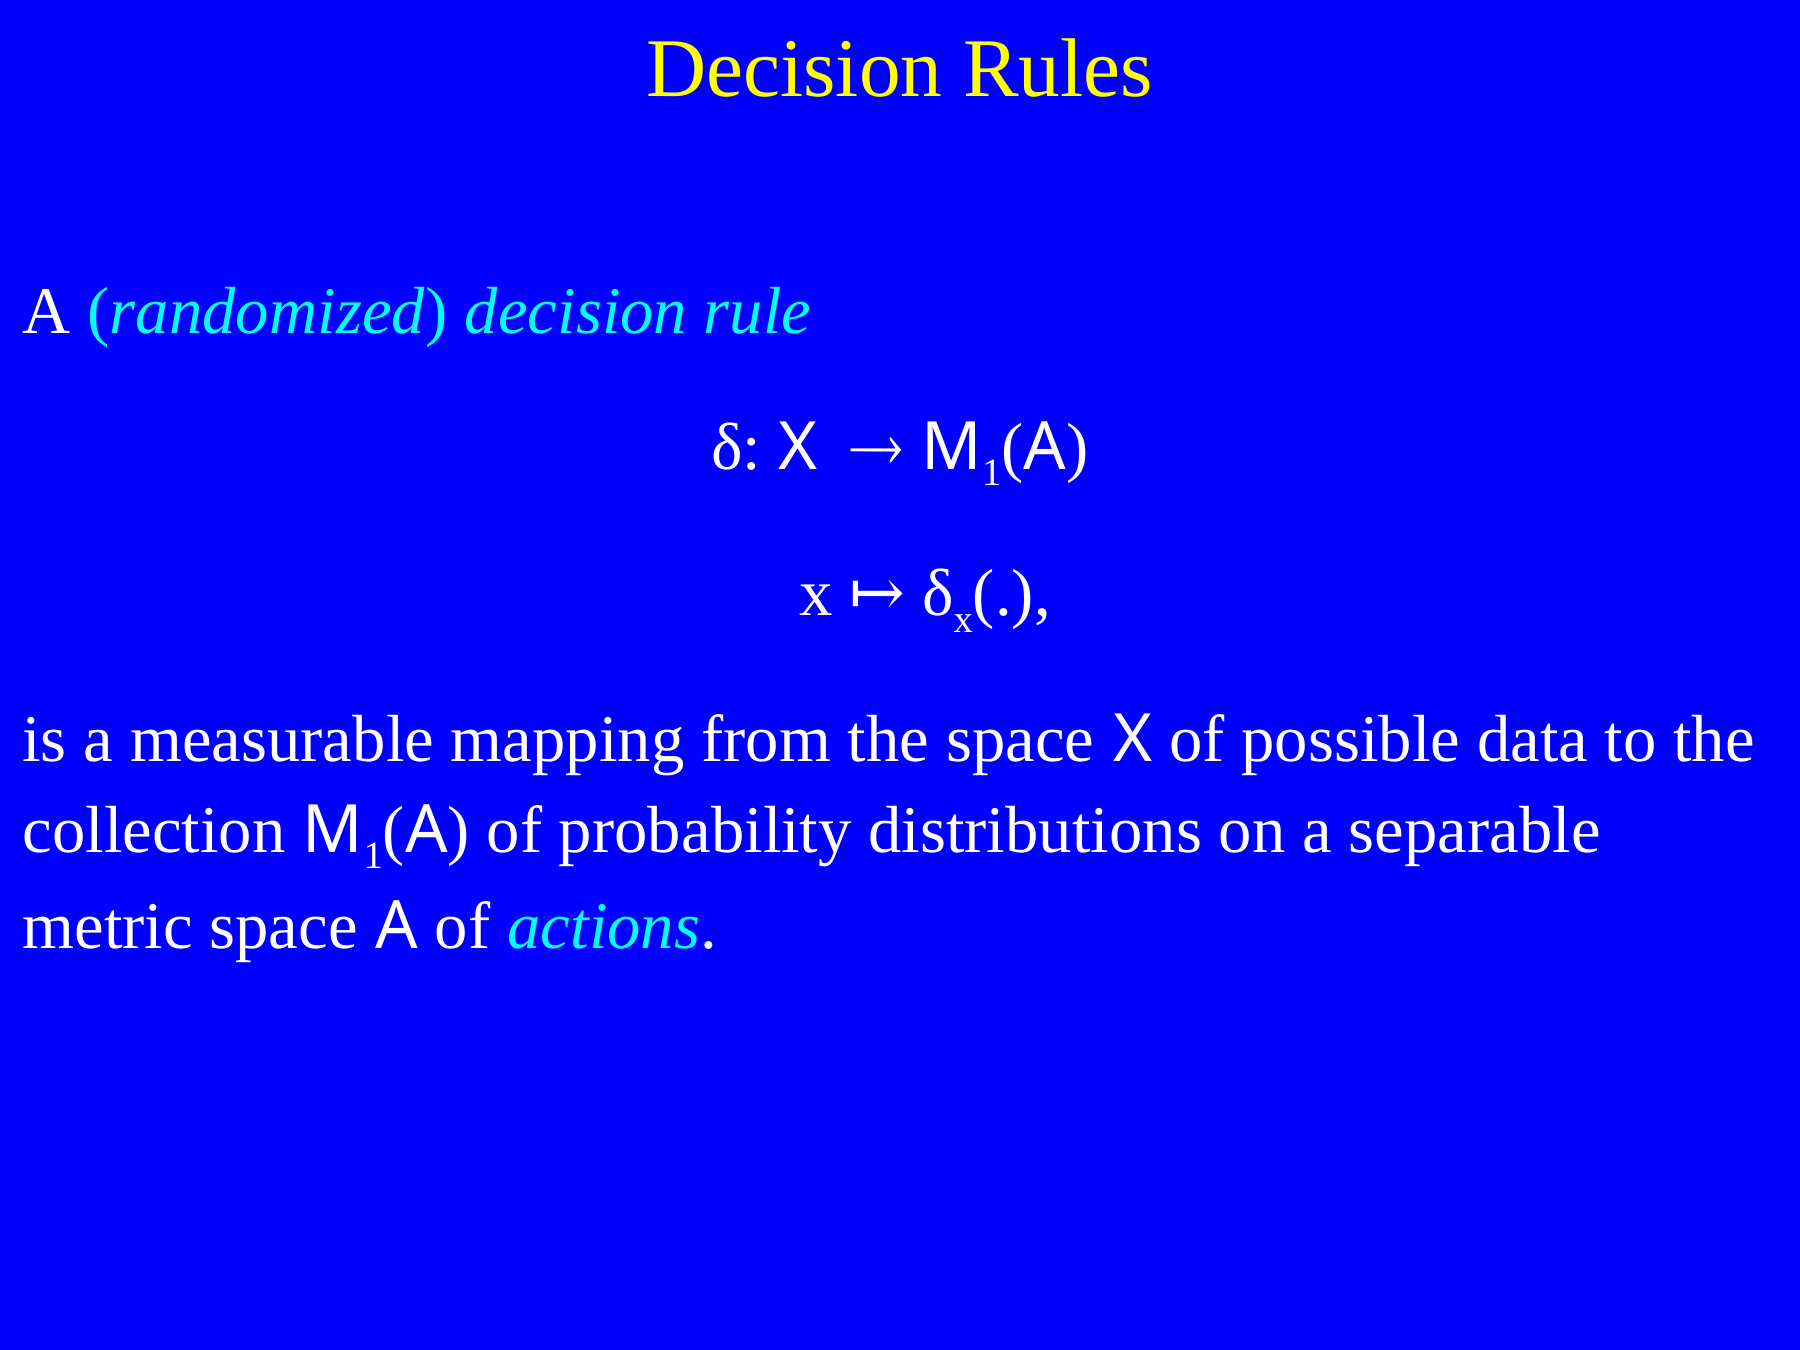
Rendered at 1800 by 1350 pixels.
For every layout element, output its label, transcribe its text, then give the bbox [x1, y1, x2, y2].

list A (randomized) decision rule δ: X  M1(A) x ↦ δx(.), is a measurable mapping from the space X of possible data to the collection M1(A) of probability distributions on a separable metric space A of actions. [0, 262, 1800, 1350]
title Decision Rules [0, 0, 1800, 138]
